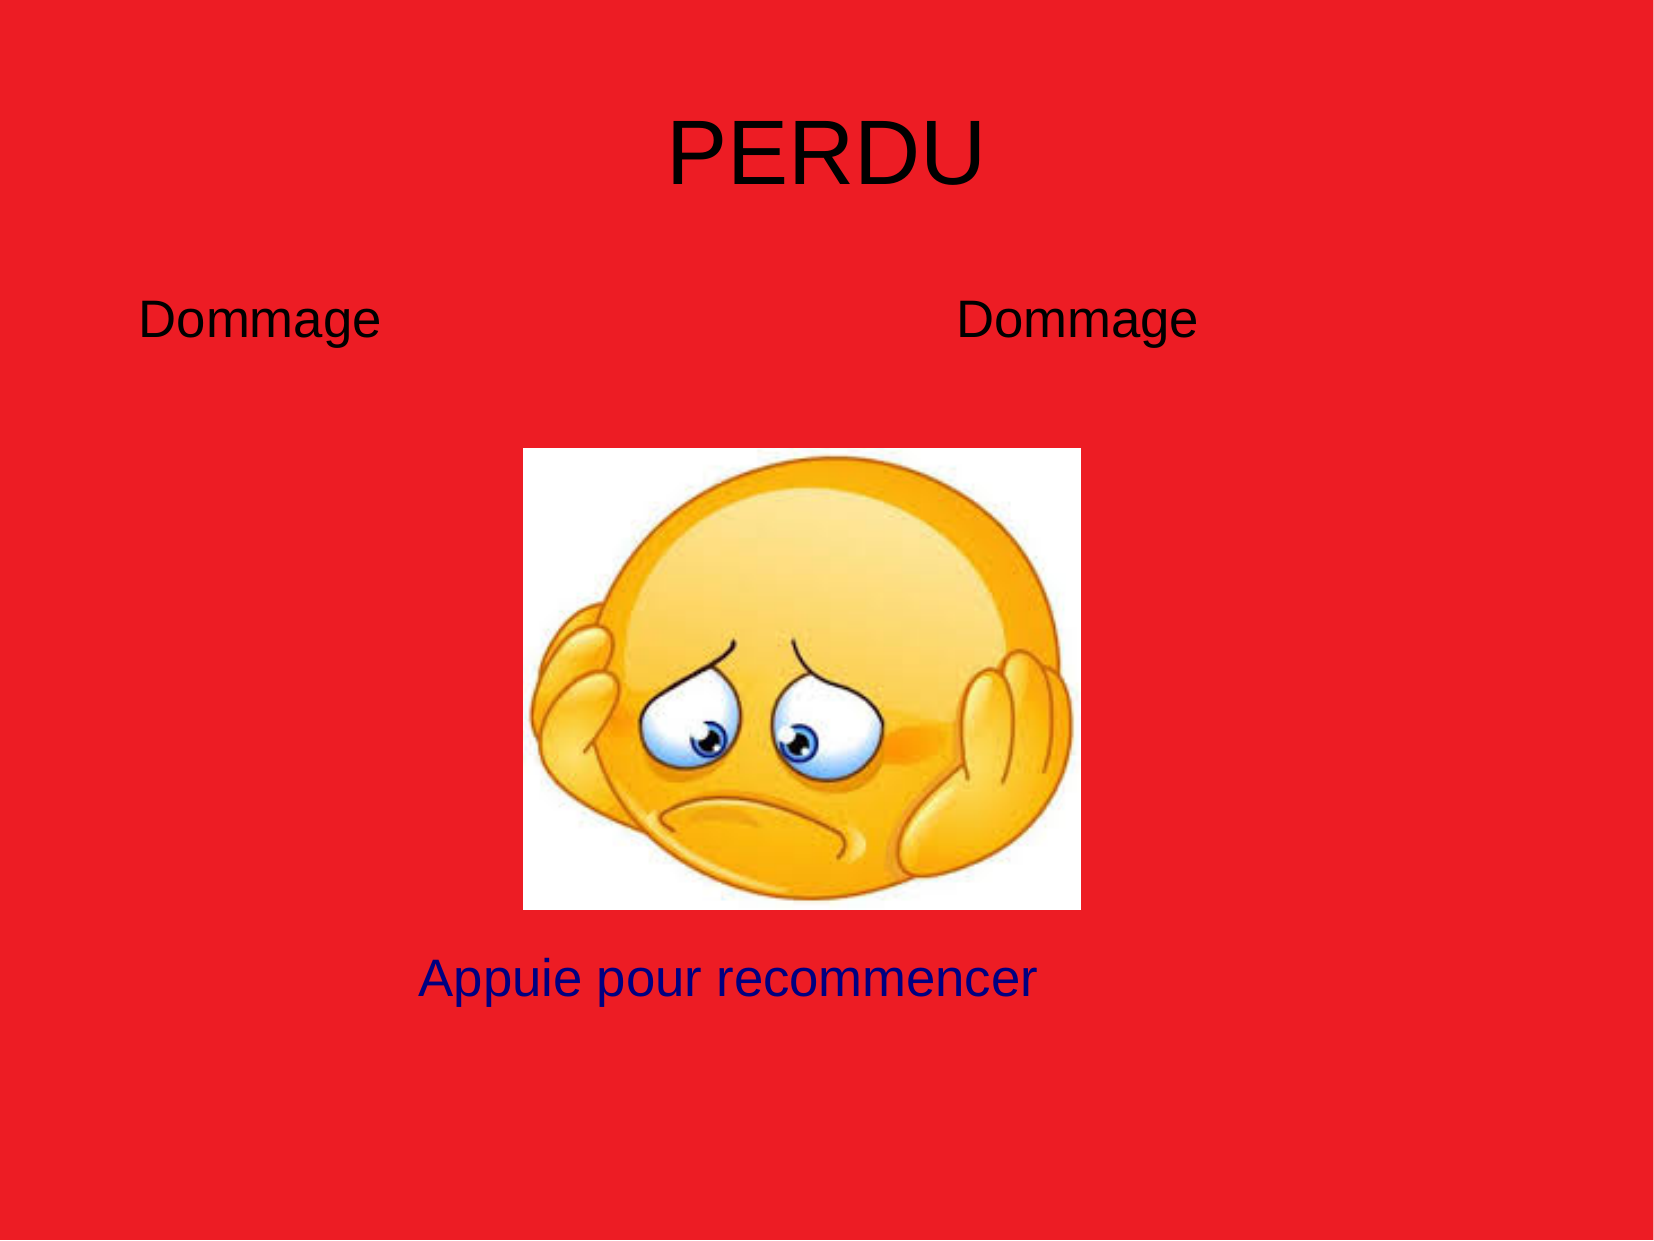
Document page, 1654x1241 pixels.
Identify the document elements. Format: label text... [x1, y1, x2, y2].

list Dommage Dommage Appuie pour recommencer [82, 290, 1571, 1010]
title PERDU [82, 49, 1571, 257]
picture [523, 448, 1081, 910]
